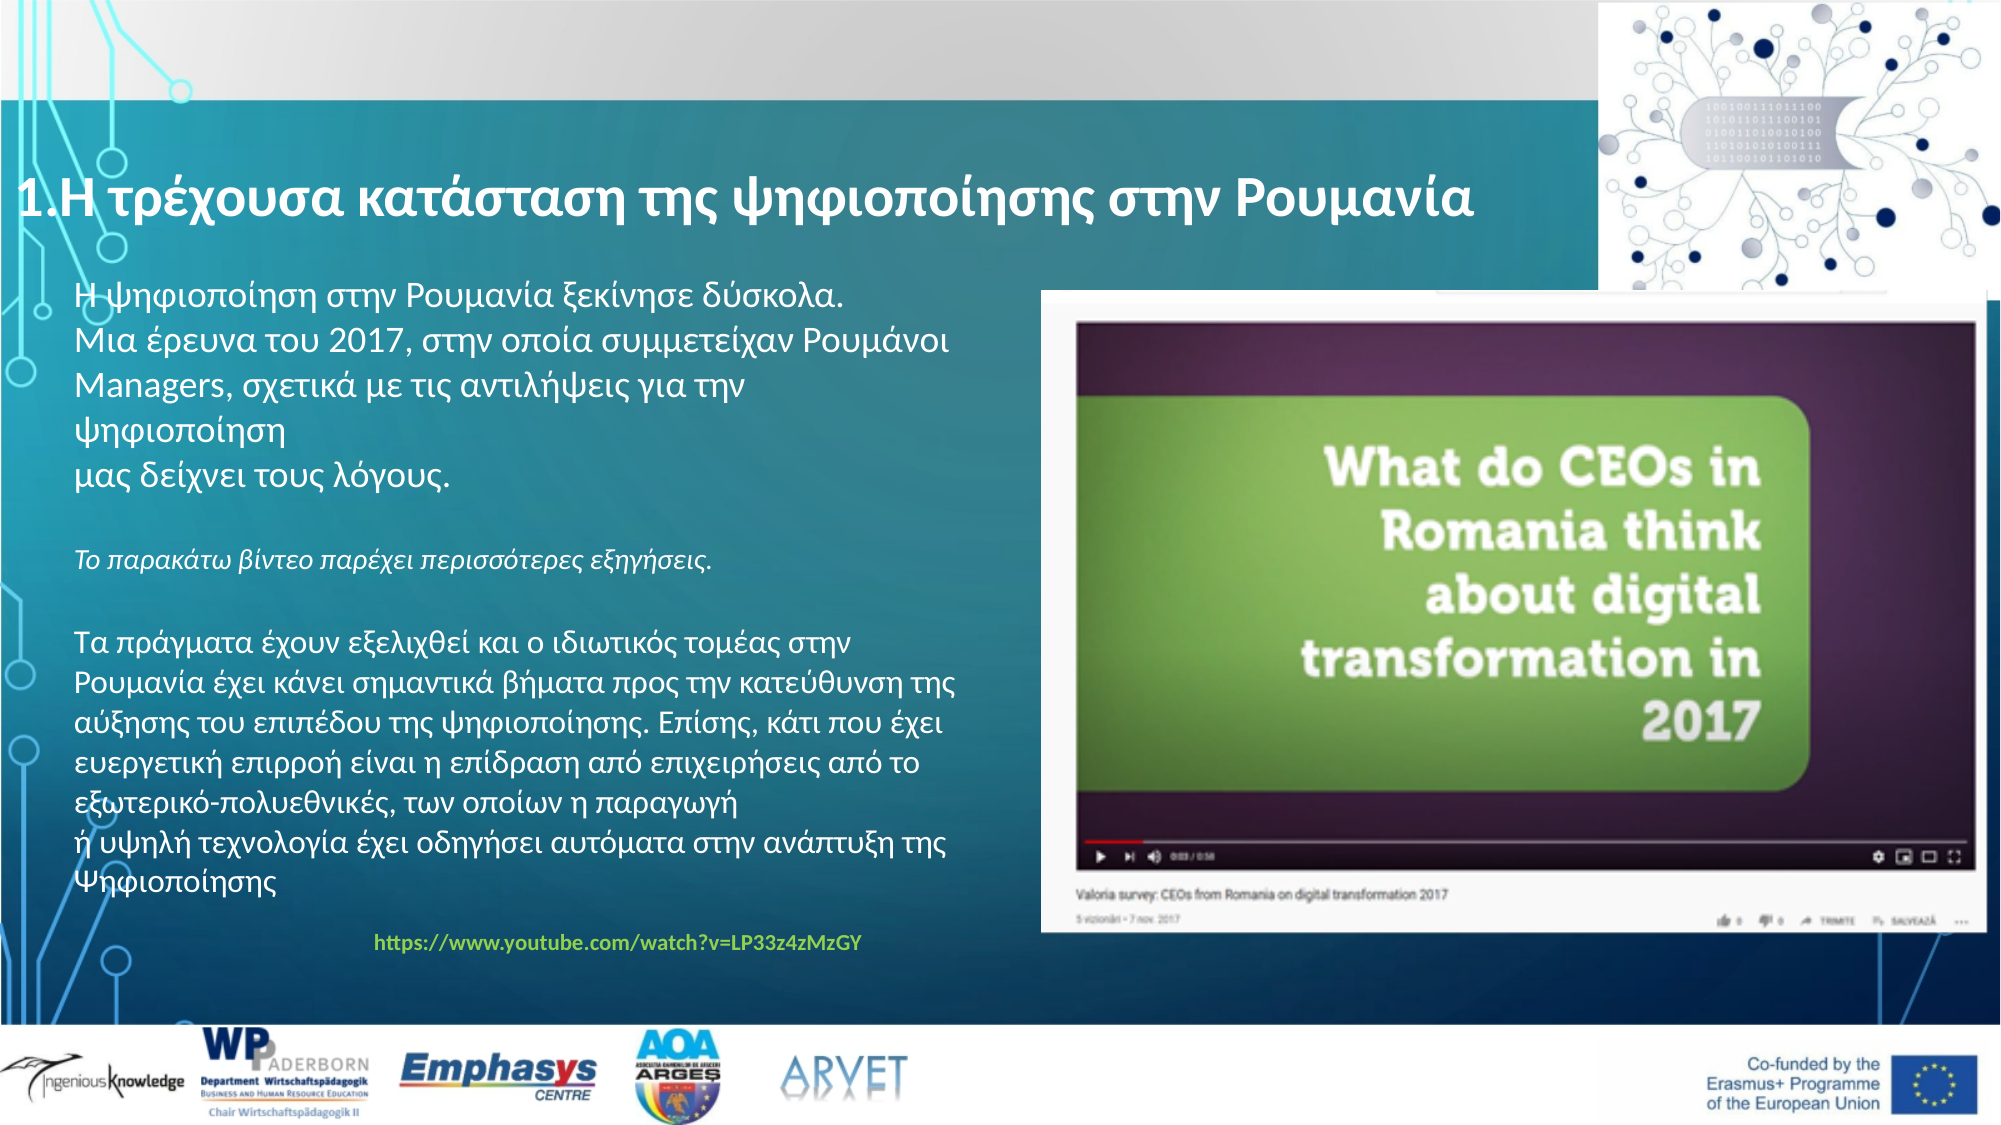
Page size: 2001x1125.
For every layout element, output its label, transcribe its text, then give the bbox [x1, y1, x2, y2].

picture [0, 0, 2001, 1125]
text_box Η ψηφιοποίηση στην Ρουμανία ξεκίνησε δύσκολα. Μια έρευνα του 2017, στην οποία συμμετείχαν Ρουμάνοι Managers, σχετικά με τις αντιλήψεις για την ψηφιοποίηση μας δείχνει τους λόγους. Το παρακάτω βίντεο παρέχει περισσότερες εξηγήσεις. Τα πράγματα έχουν εξελιχθεί και ο ιδιωτικός τομέας στην Ρουμανία έχει κάνει σημαντικά βήματα προς την κατεύθυνση της αύξησης του επιπέδου της ψηφιοποίησης. Επίσης, κάτι που έχει ευεργετική επιρροή είναι η επίδραση από επιχειρήσεις από το εξωτερικό-πολυεθνικές, των οποίων η παραγωγή ή υψηλή τεχνολογία έχει οδηγήσει αυτόματα στην ανάπτυξη της Ψηφιοποίησης https://www.youtube.com/watch?v=LP33z4zMzGY [59, 262, 975, 990]
text_box Η τρέχουσα κατάσταση της ψηφιοποίησης στην Ρουμανία [0, 115, 1624, 237]
